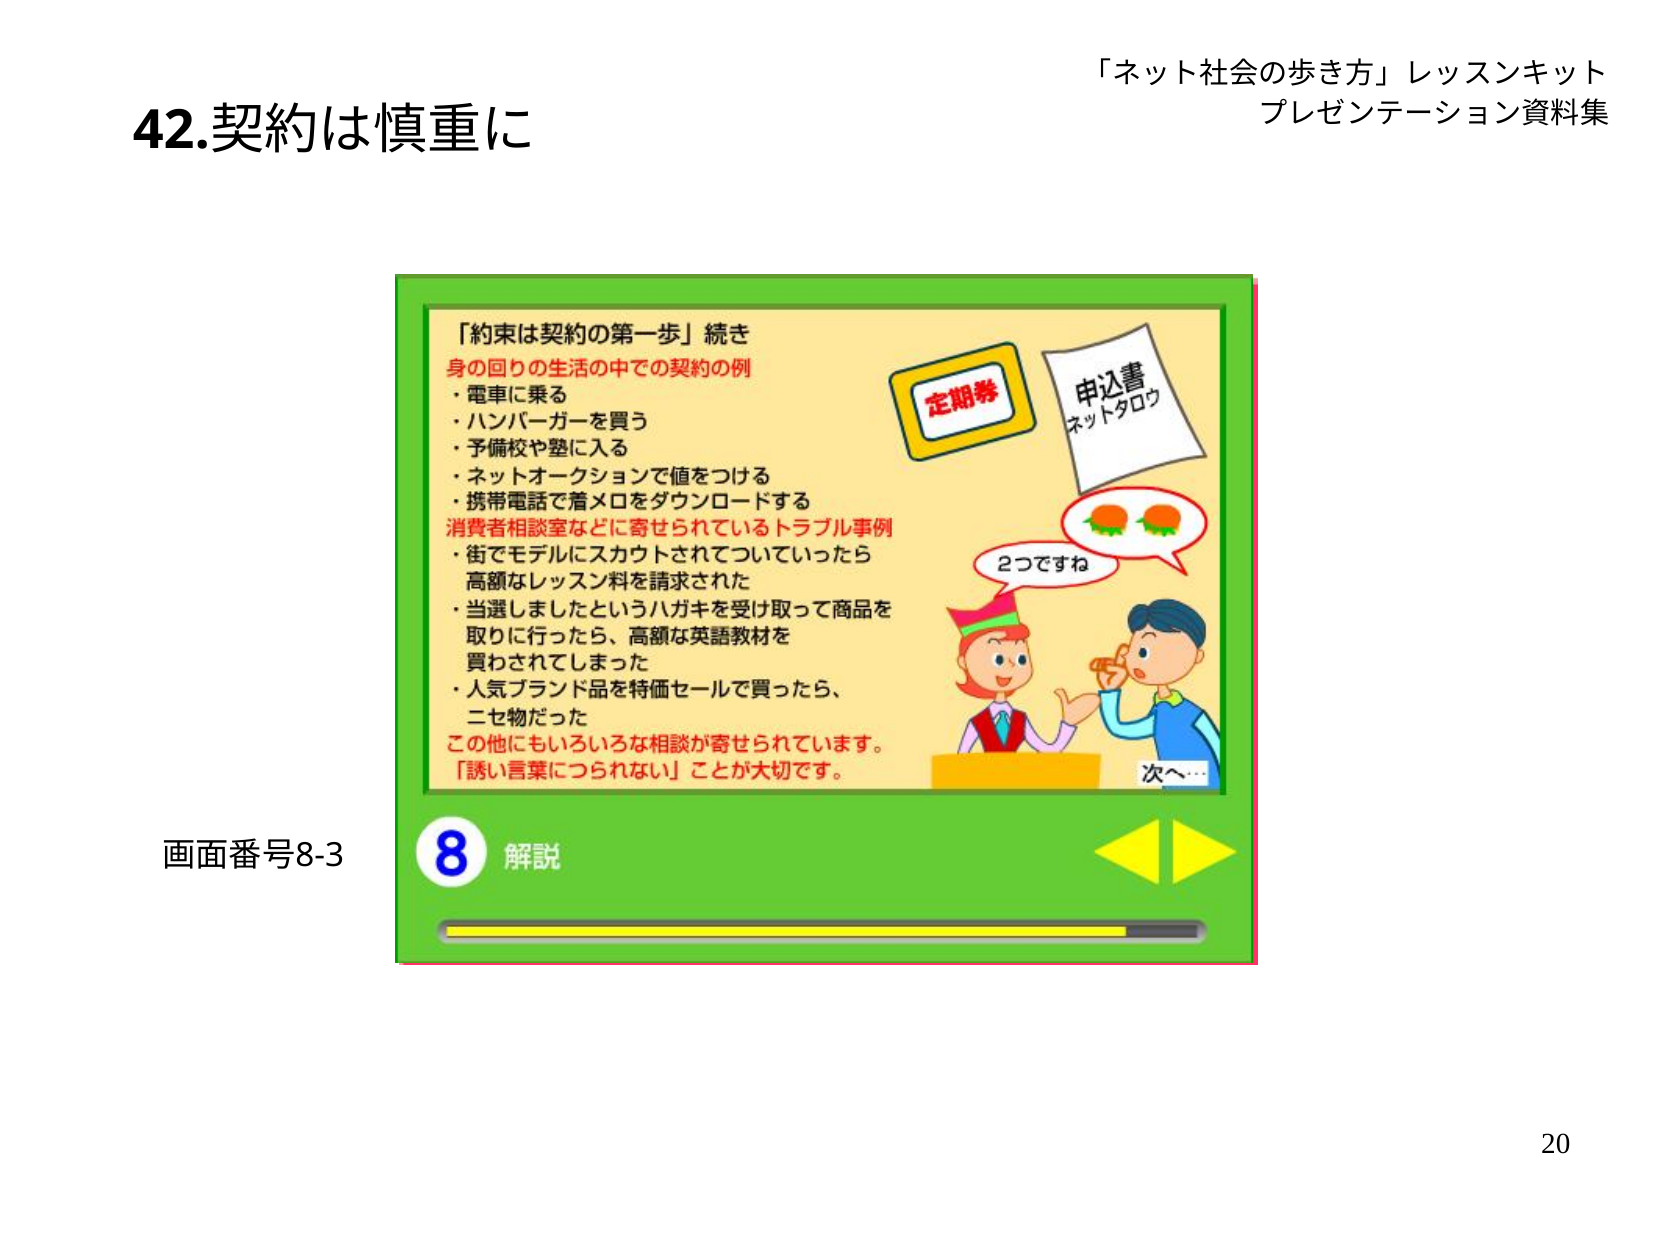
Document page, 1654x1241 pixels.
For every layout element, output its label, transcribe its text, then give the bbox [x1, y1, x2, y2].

text_box 「ネット社会の歩き方」レッスンキット プレゼンテーション資料集 [1062, 44, 1625, 139]
text_box 42.契約は慎重に [118, 88, 1241, 169]
text_box 画面番号8-3 [147, 826, 384, 882]
picture [395, 274, 1258, 965]
